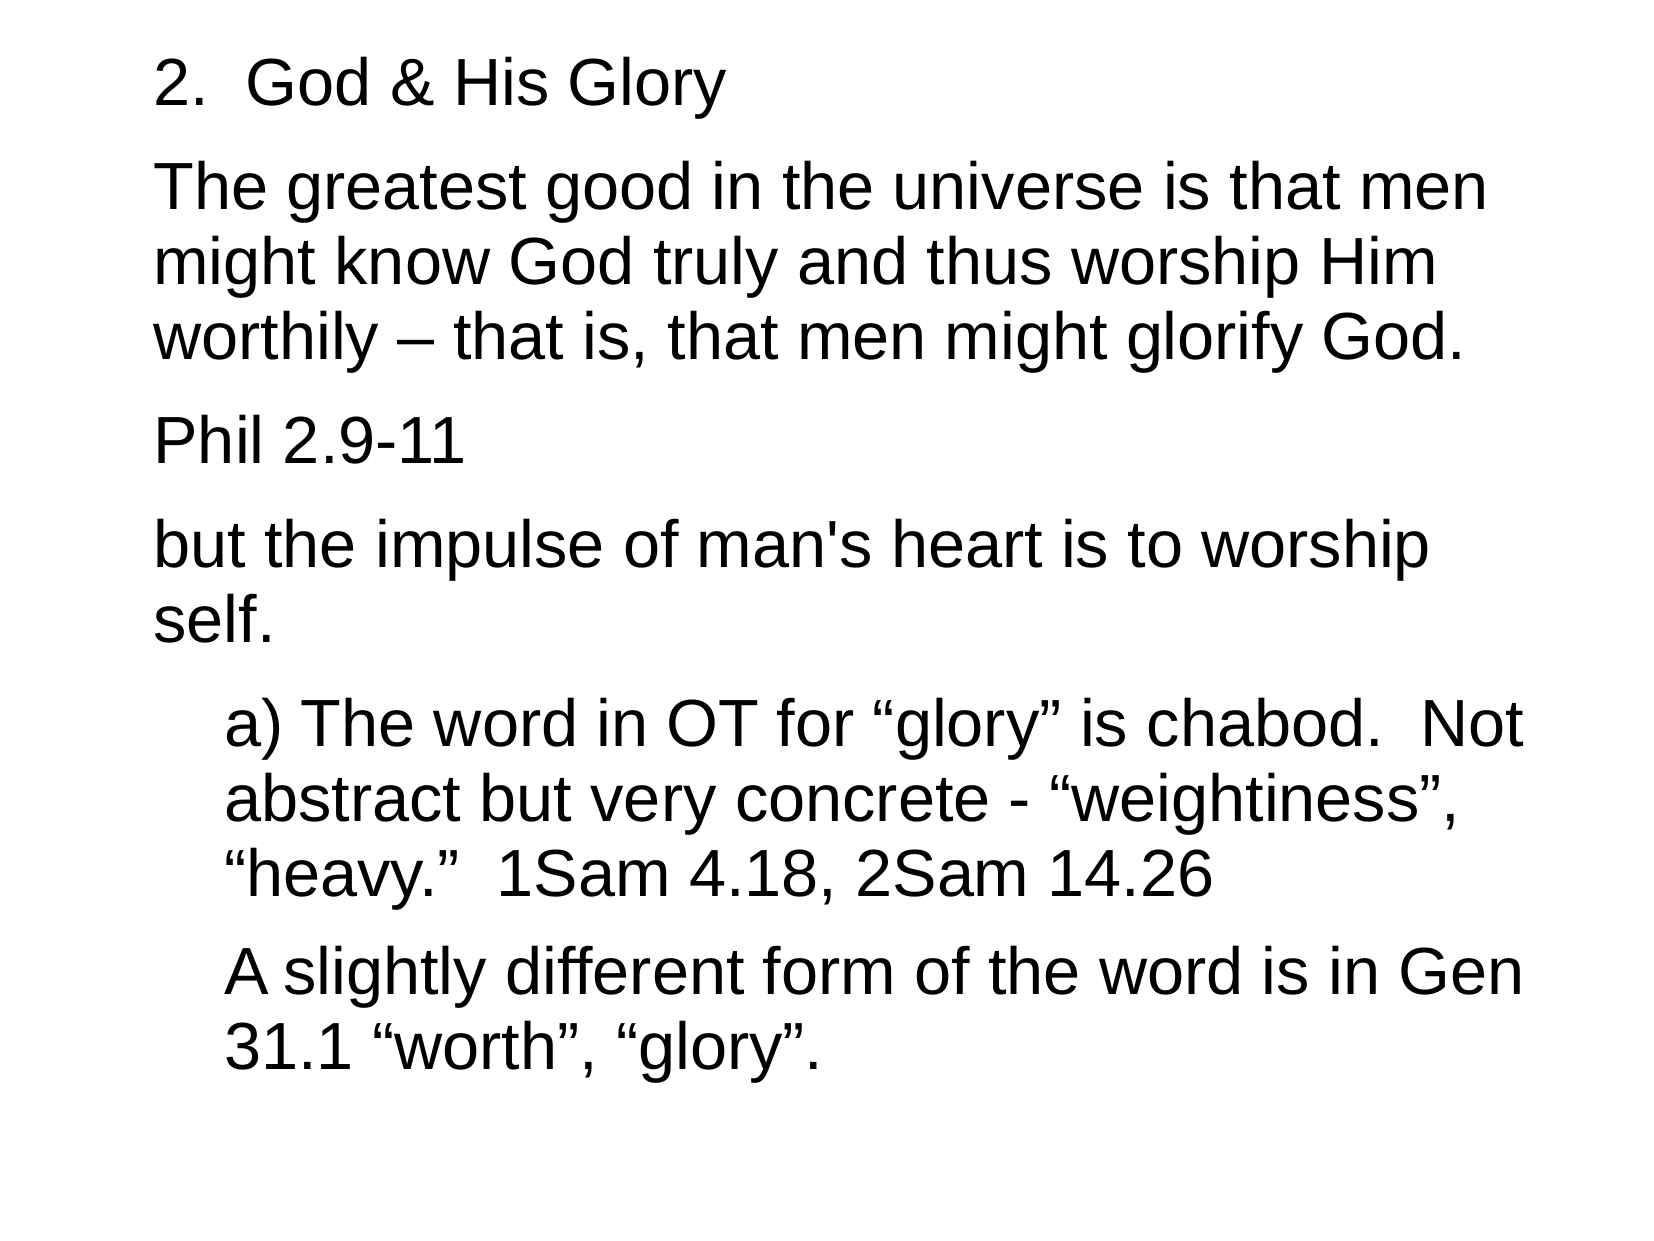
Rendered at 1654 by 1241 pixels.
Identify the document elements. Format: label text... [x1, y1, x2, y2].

list 2. God & His Glory The greatest good in the universe is that men might know God truly and thus worship Him worthily – that is, that men might glorify God. Phil 2.9-11 but the impulse of man's heart is to worship self. a) The word in OT for “glory” is chabod. Not abstract but very concrete - “weightiness”, “heavy.” 1Sam 4.18, 2Sam 14.26 A slightly different form of the word is in Gen 31.1 “worth”, “glory”. [82, 45, 1538, 1171]
